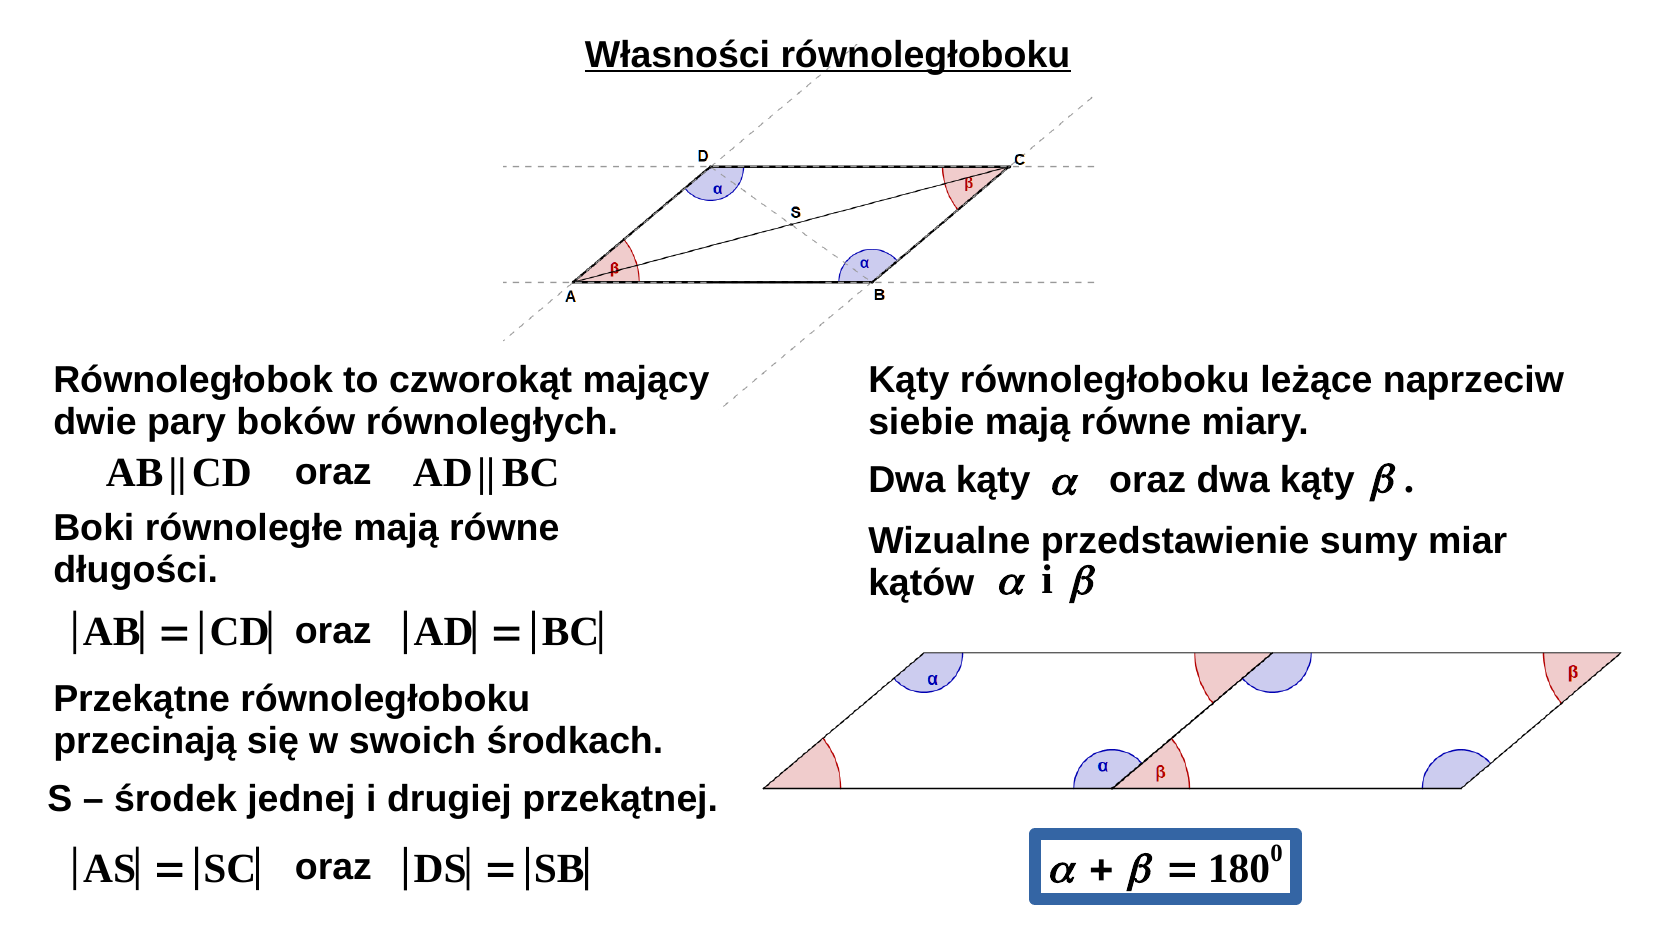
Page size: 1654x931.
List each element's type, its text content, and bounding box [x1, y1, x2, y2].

text_box Równoległobok to czworokąt mający dwie pary boków równoległych. [38, 350, 729, 450]
chart [989, 556, 1105, 604]
text_box S – środek jednej i drugiej przekątnej. [32, 770, 762, 836]
picture [503, 44, 1095, 410]
text_box oraz dwa kąty [1094, 450, 1472, 508]
chart [62, 844, 274, 891]
chart [393, 608, 618, 655]
text_box oraz [280, 450, 431, 498]
chart [1040, 840, 1291, 894]
chart [1361, 454, 1421, 503]
text_box Boki równoległe mają równe długości. [38, 498, 729, 598]
chart [62, 608, 280, 655]
picture [737, 619, 1648, 815]
chart [393, 844, 603, 892]
text_box Dwa kąty [853, 451, 1051, 509]
text_box Przekątne równoległoboku przecinają się w swoich środkach. [38, 669, 729, 769]
chart [405, 450, 565, 495]
text_box oraz [280, 838, 431, 896]
text_box Wizualne przedstawienie sumy miar kątów [853, 511, 1561, 611]
text_box oraz [280, 602, 431, 659]
chart [1042, 472, 1087, 497]
text_box Kąty równoległoboku leżące naprzeciw siebie mają równe miary. [853, 350, 1621, 450]
chart [98, 450, 258, 495]
text_box Własności równoległoboku [570, 26, 1118, 85]
